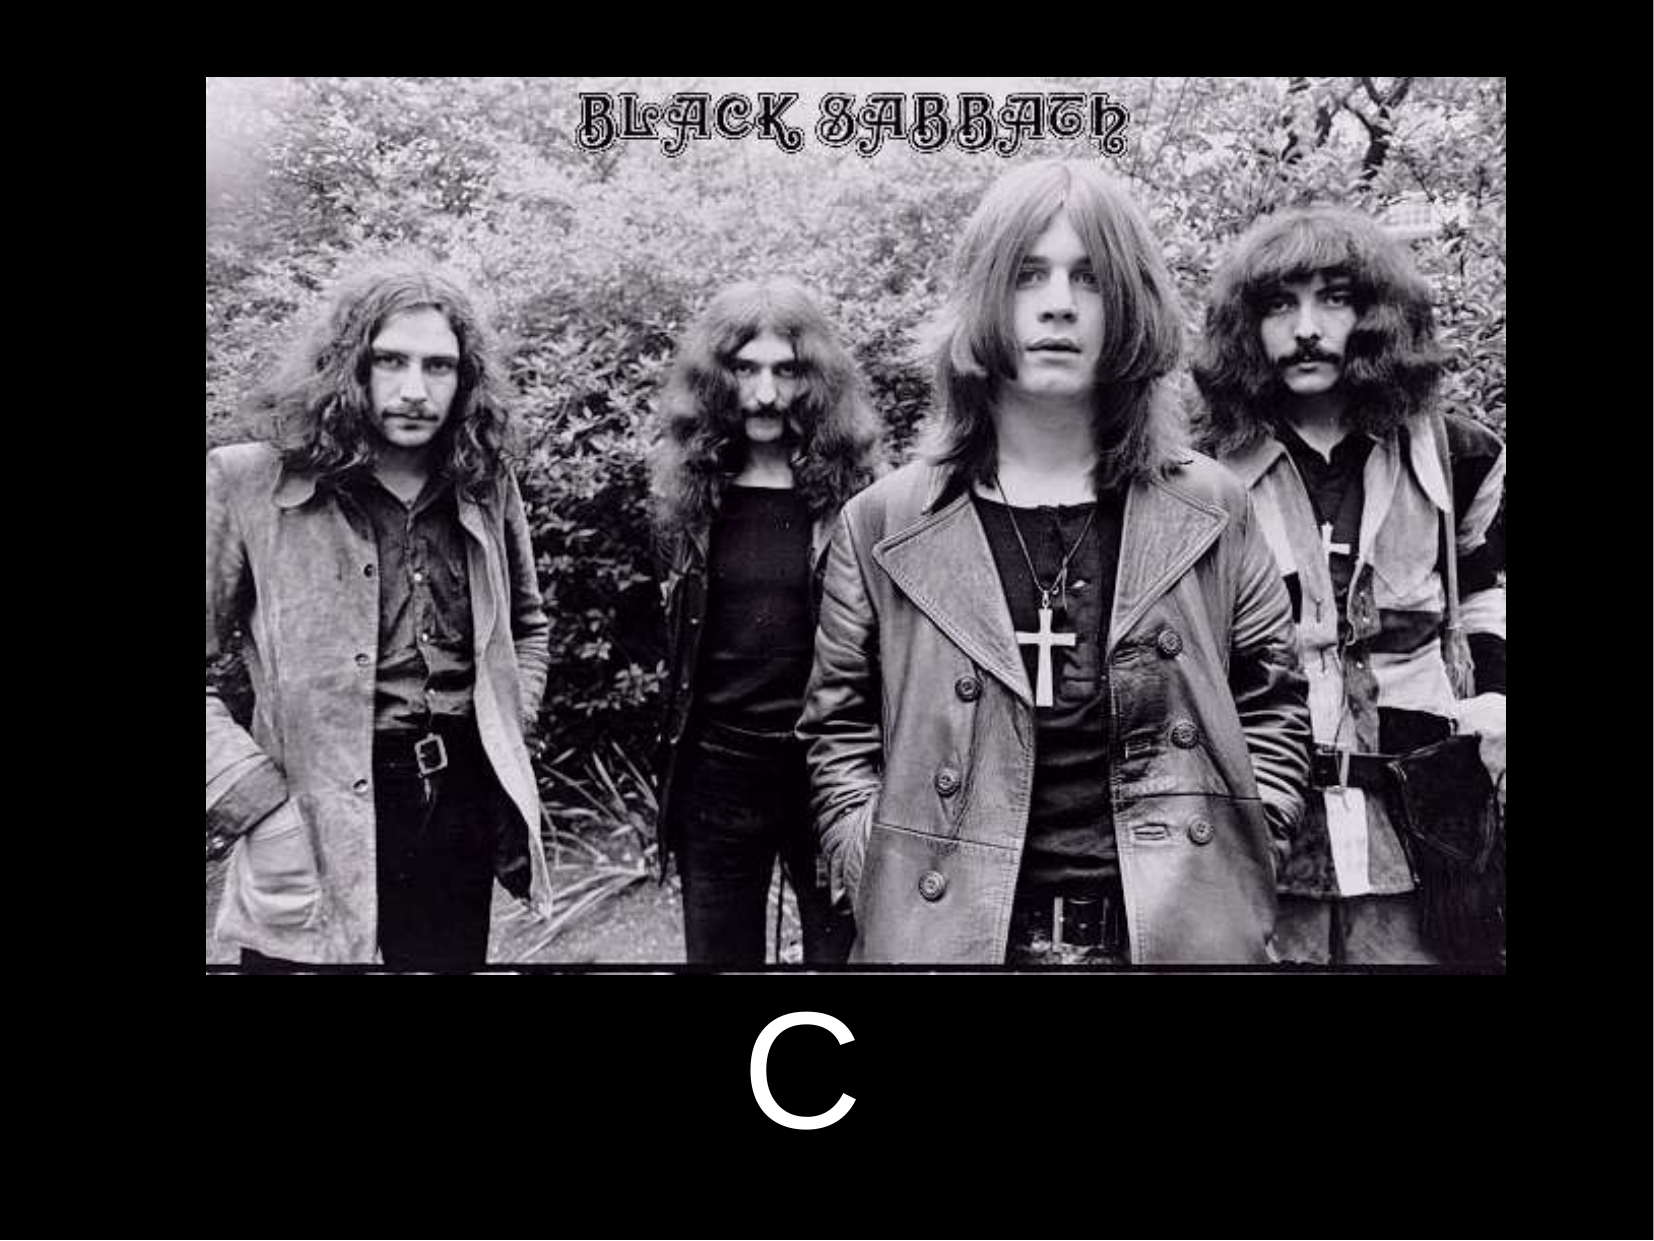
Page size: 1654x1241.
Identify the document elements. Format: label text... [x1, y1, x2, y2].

picture [206, 77, 1506, 975]
title C [59, 974, 1548, 1167]
